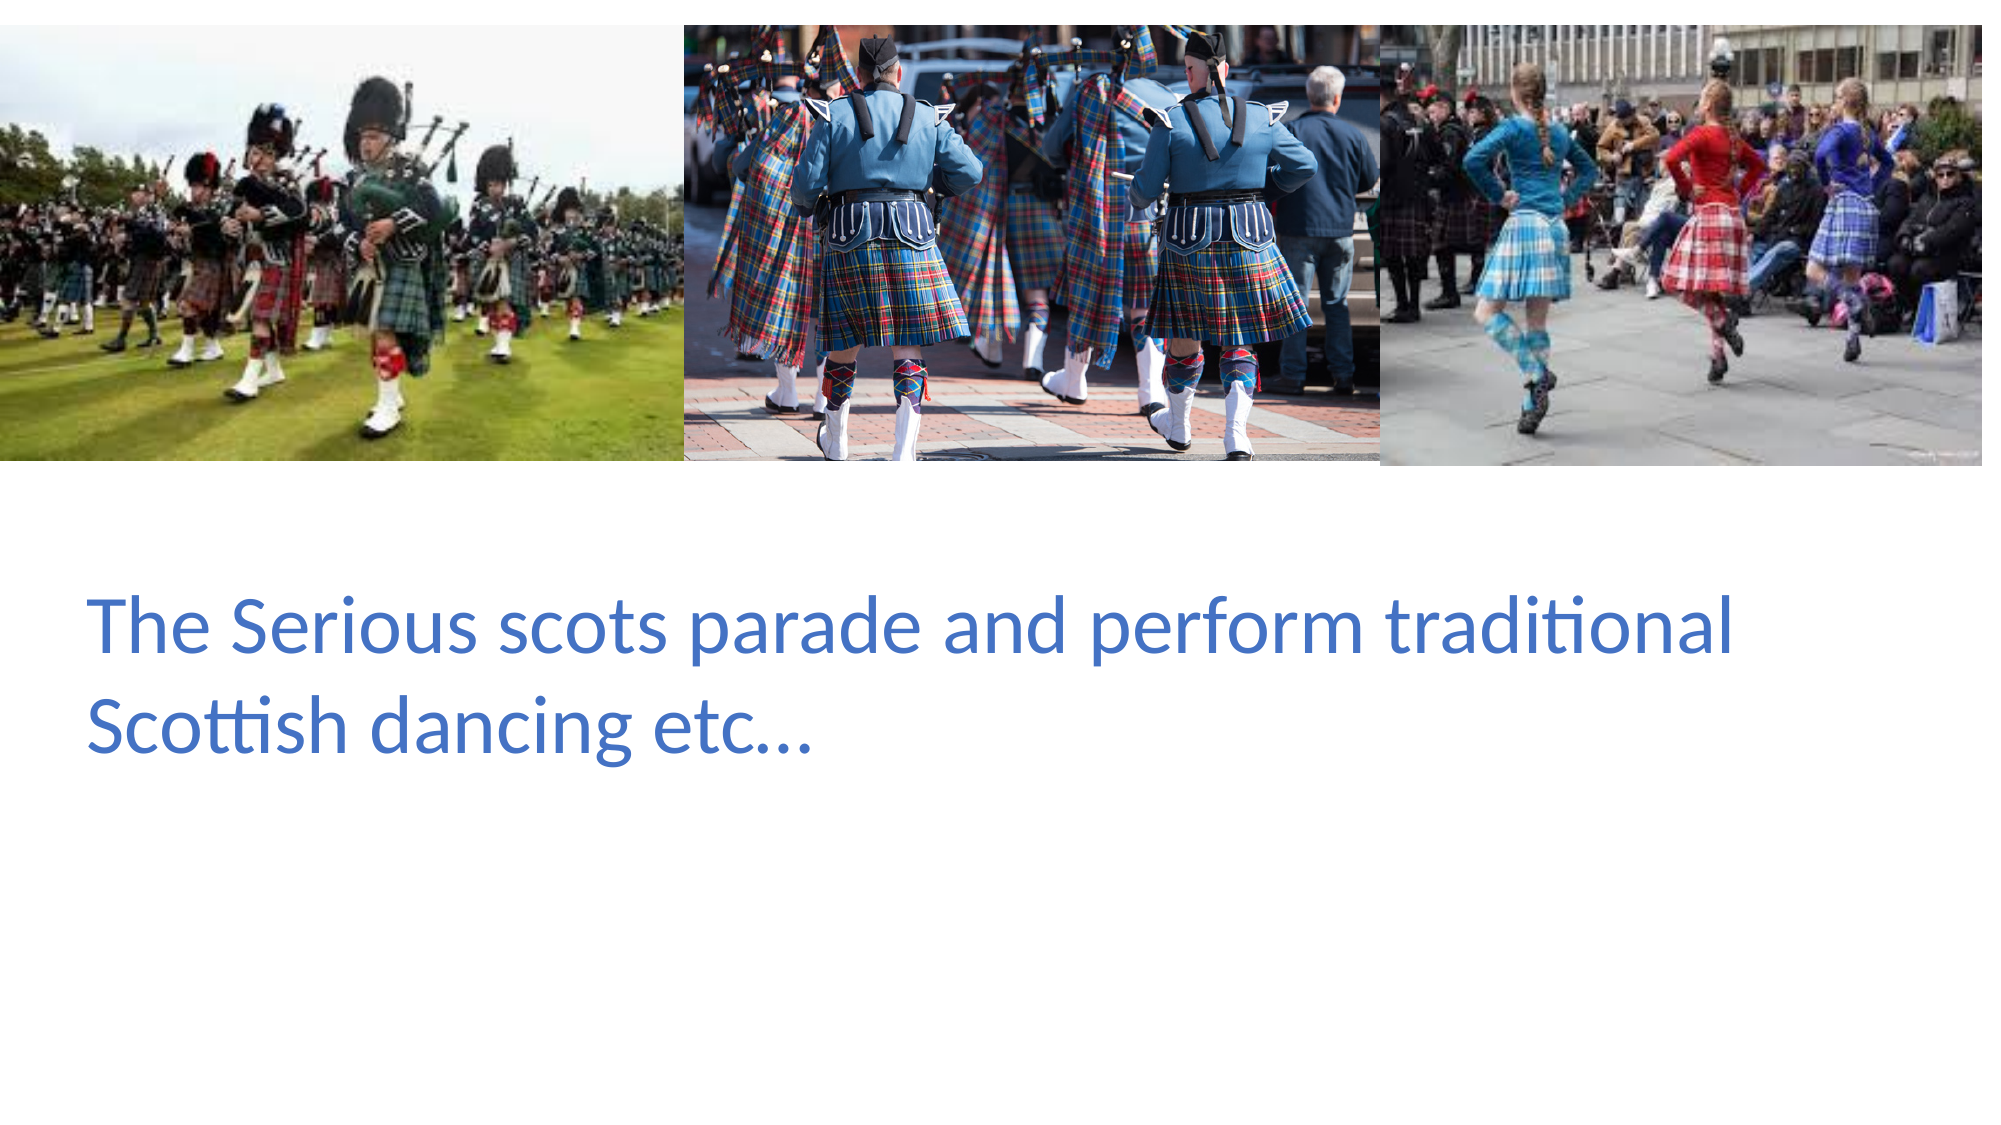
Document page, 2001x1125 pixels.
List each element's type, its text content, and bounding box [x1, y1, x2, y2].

text_box The Serious scots parade and perform traditional Scottish dancing etc… [71, 562, 1788, 780]
picture [0, 25, 1982, 466]
